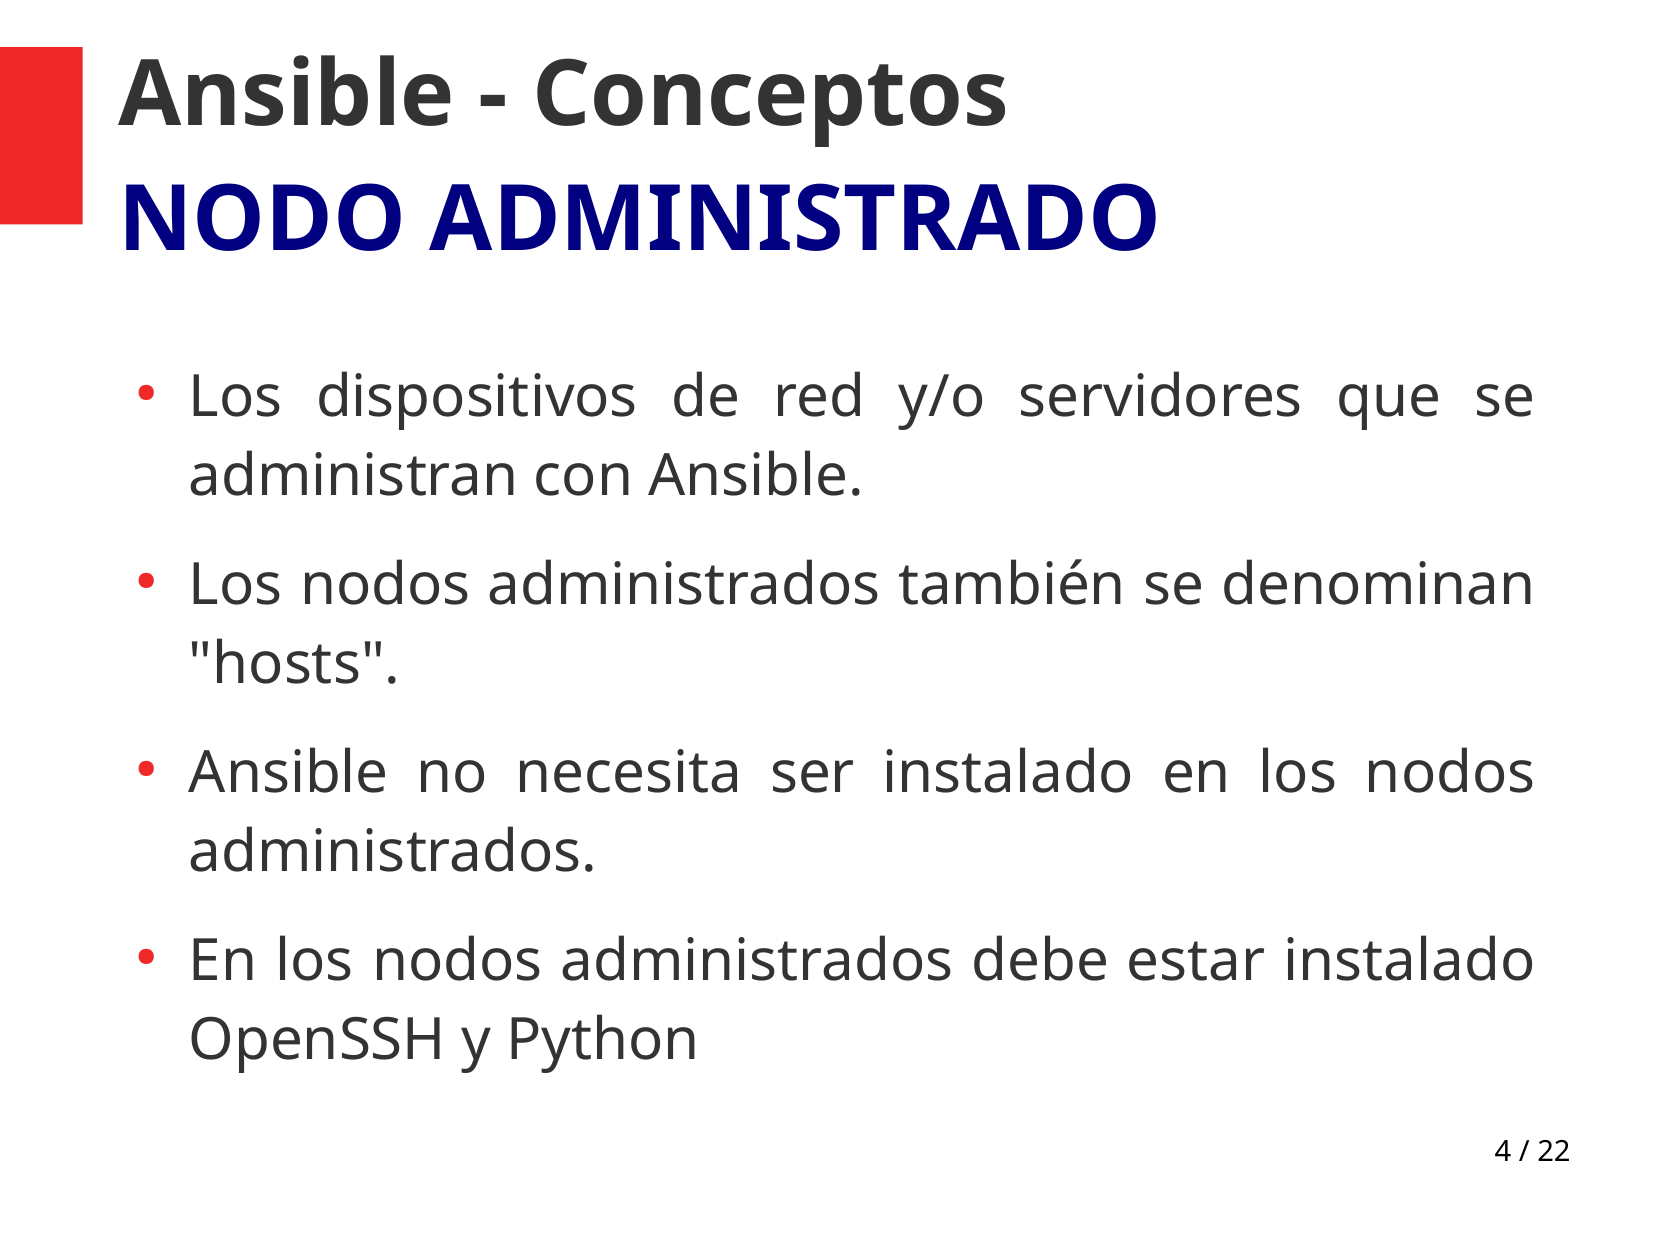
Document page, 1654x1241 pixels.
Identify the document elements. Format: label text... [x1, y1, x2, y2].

title Ansible - Conceptos NODO ADMINISTRADO [118, 45, 1571, 260]
list Los dispositivos de red y/o servidores que se administran con Ansible. Los nodos administrados también se denominan "hosts". Ansible no necesita ser instalado en los nodos administrados. En los nodos administrados debe estar instalado OpenSSH y Python [118, 354, 1536, 1074]
